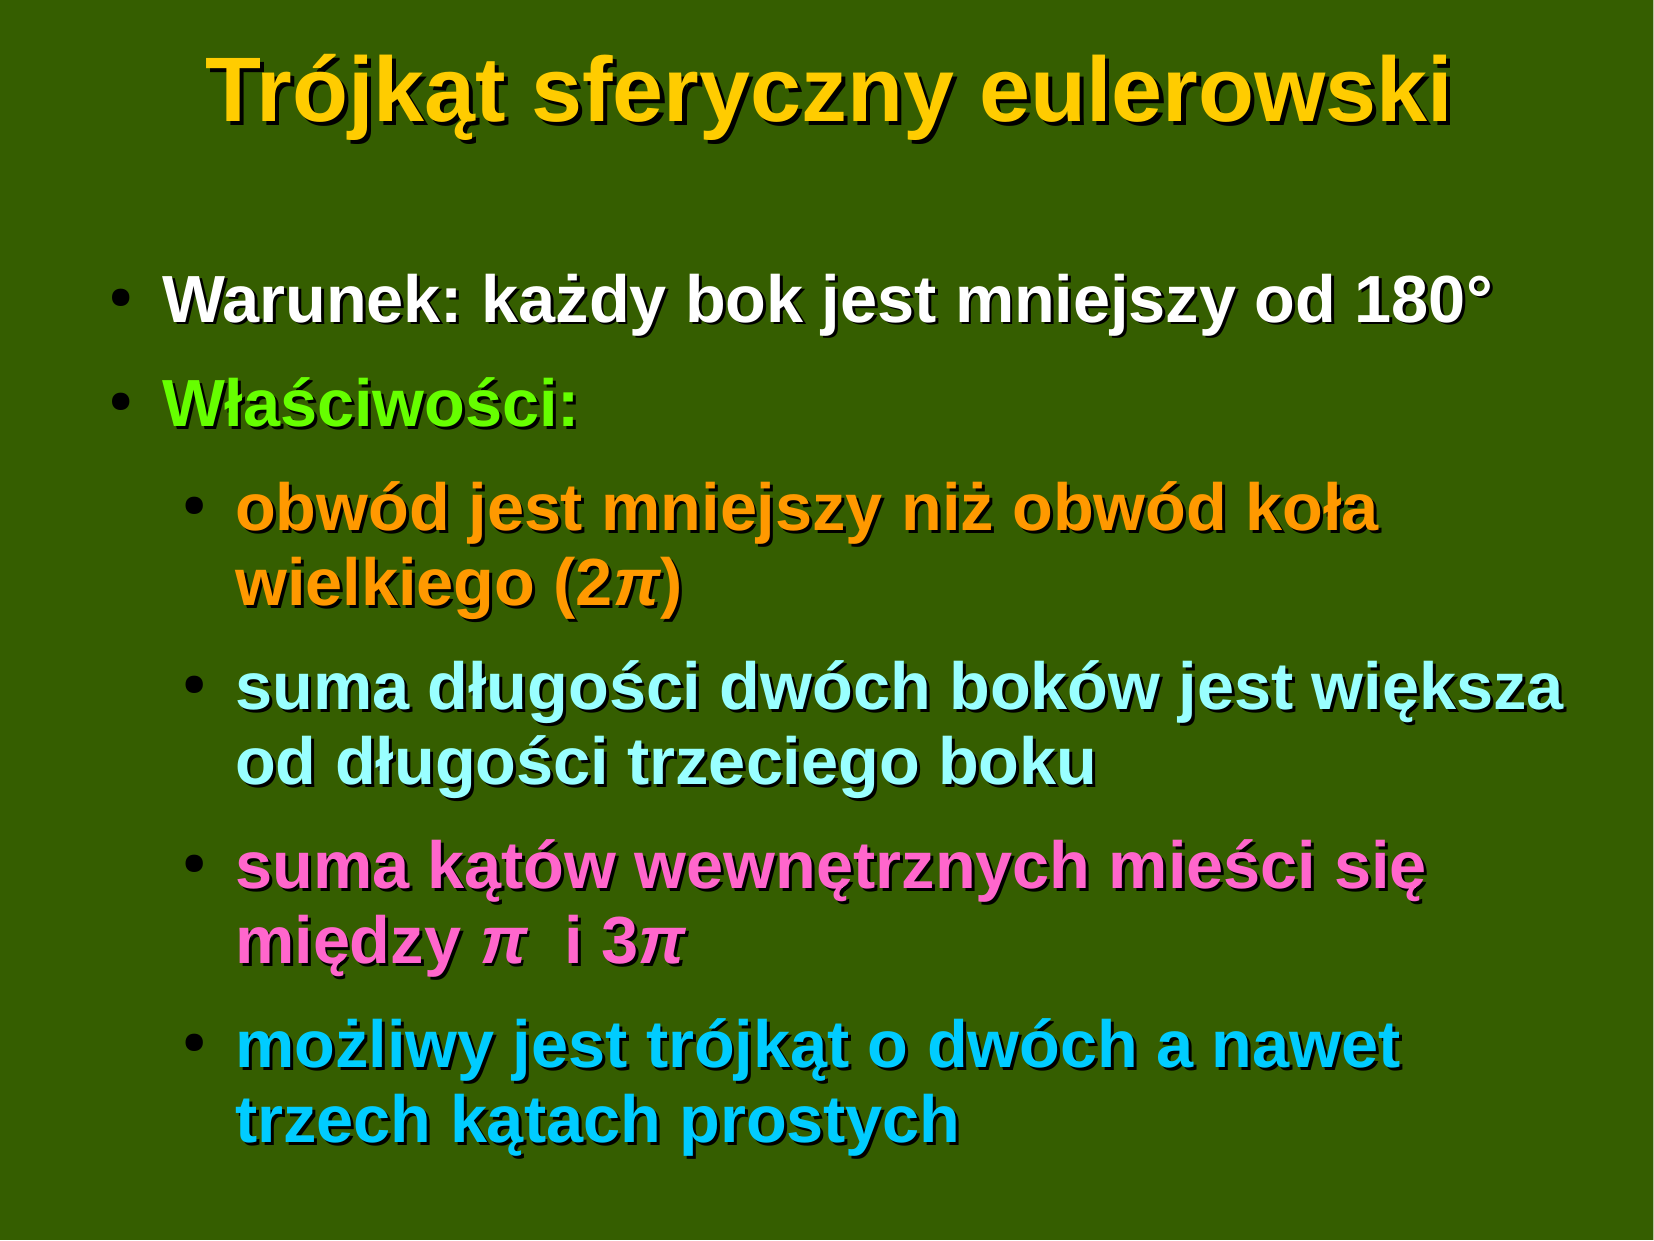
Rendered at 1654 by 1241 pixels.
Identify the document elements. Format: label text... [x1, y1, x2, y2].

list Warunek: każdy bok jest mniejszy od 180° Właściwości: obwód jest mniejszy niż obwód koła wielkiego (2π) suma długości dwóch boków jest większa od długości trzeciego boku suma kątów wewnętrznych mieści się między π i 3π możliwy jest trójkąt o dwóch a nawet trzech kątach prostych [91, 261, 1580, 1157]
title Trójkąt sferyczny eulerowski [86, 24, 1575, 155]
